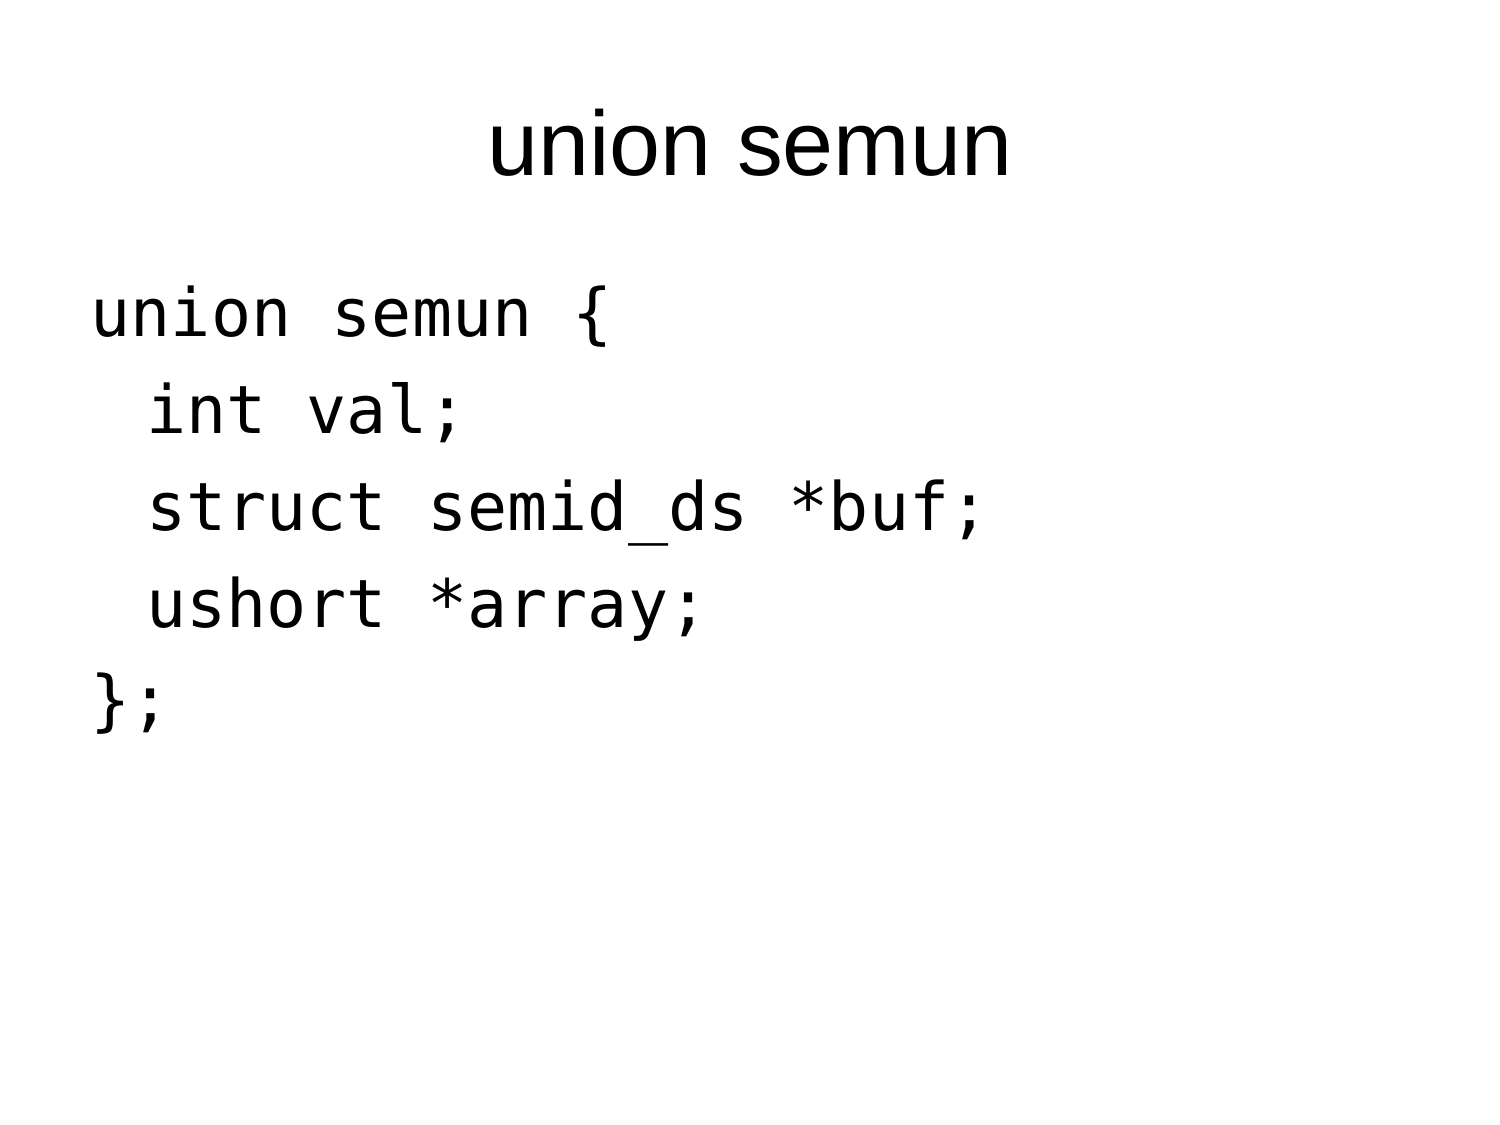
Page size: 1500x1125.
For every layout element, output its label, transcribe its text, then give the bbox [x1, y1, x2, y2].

list union semun { int val; struct semid_ds *buf; ushort *array; }; [75, 262, 1426, 1005]
title union semun [75, 45, 1426, 233]
